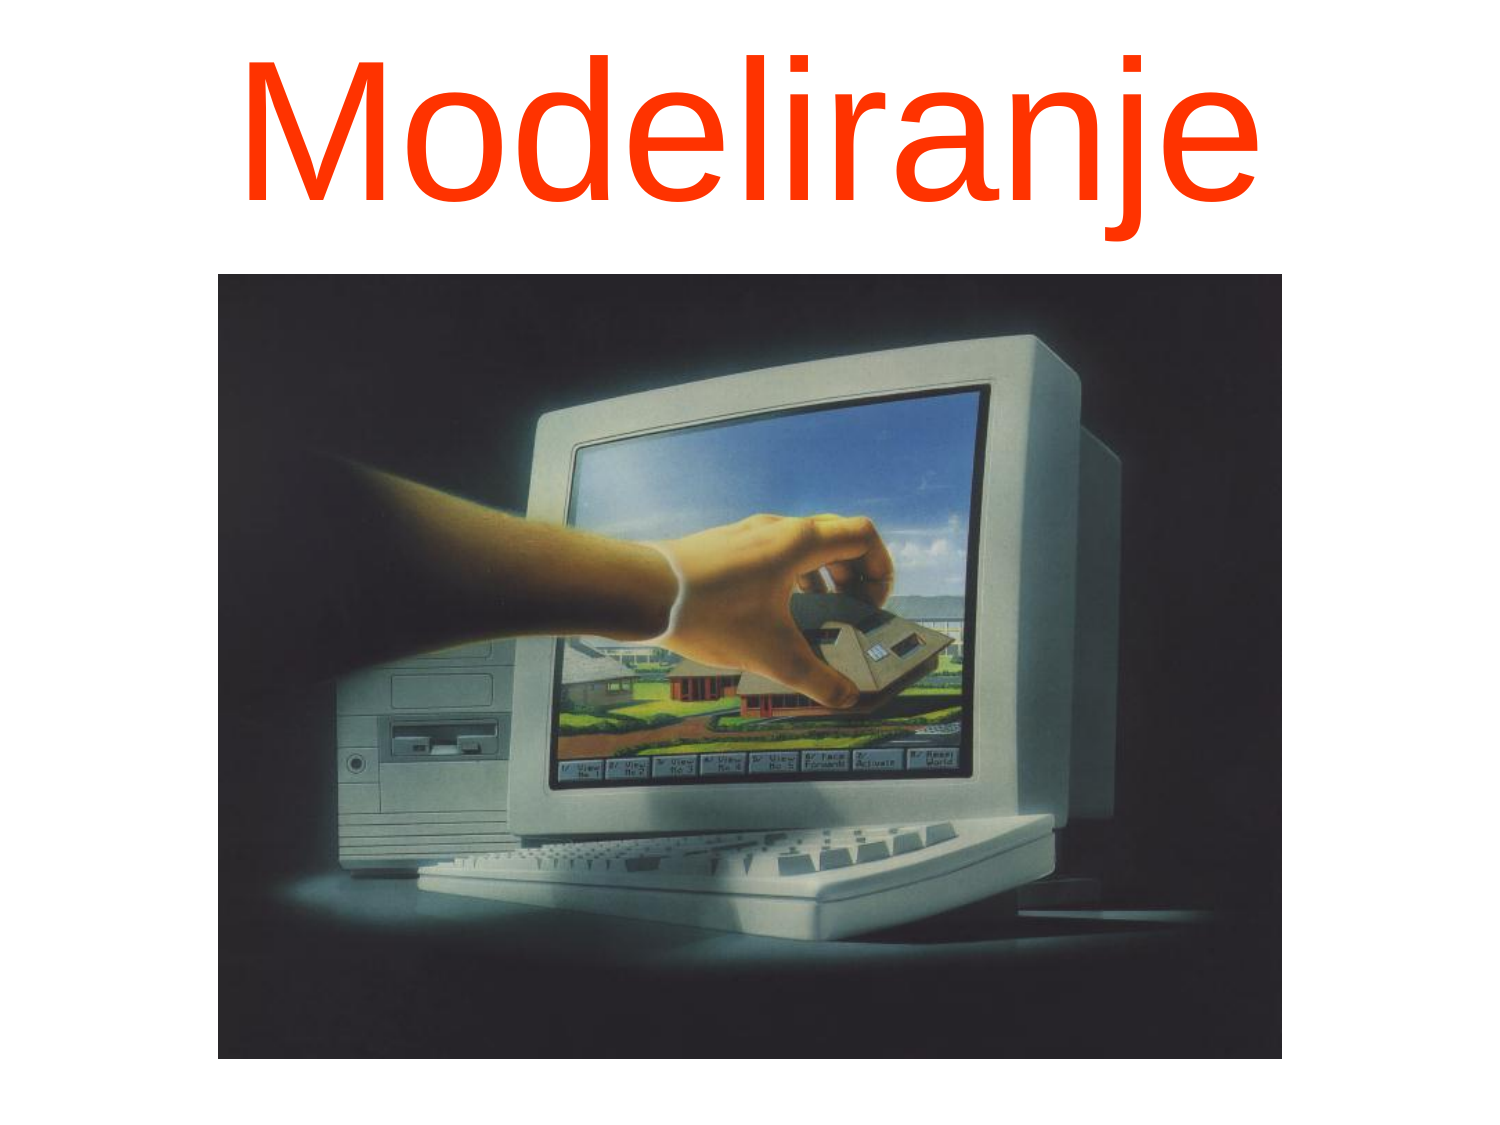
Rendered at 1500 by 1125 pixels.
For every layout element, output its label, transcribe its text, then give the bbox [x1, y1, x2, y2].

title Modeliranje [112, 0, 1388, 249]
picture [218, 274, 1282, 1059]
